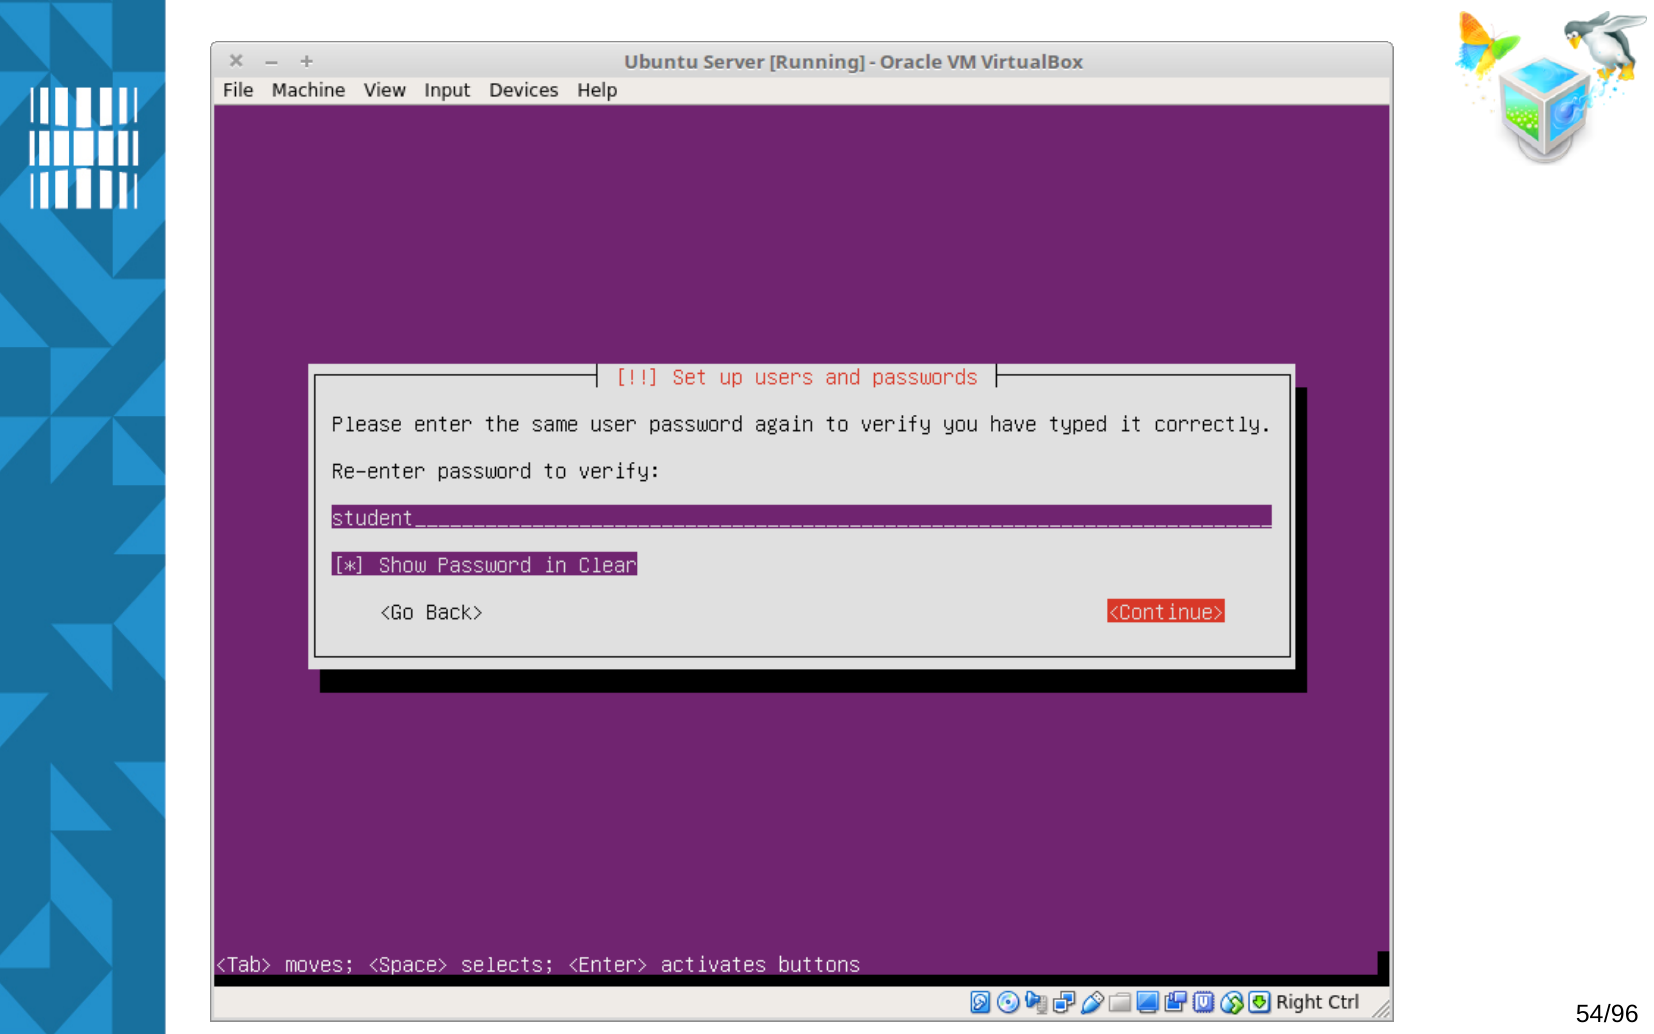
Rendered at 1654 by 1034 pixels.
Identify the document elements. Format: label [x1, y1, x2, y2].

picture [210, 41, 1394, 1022]
picture [1452, 7, 1653, 166]
